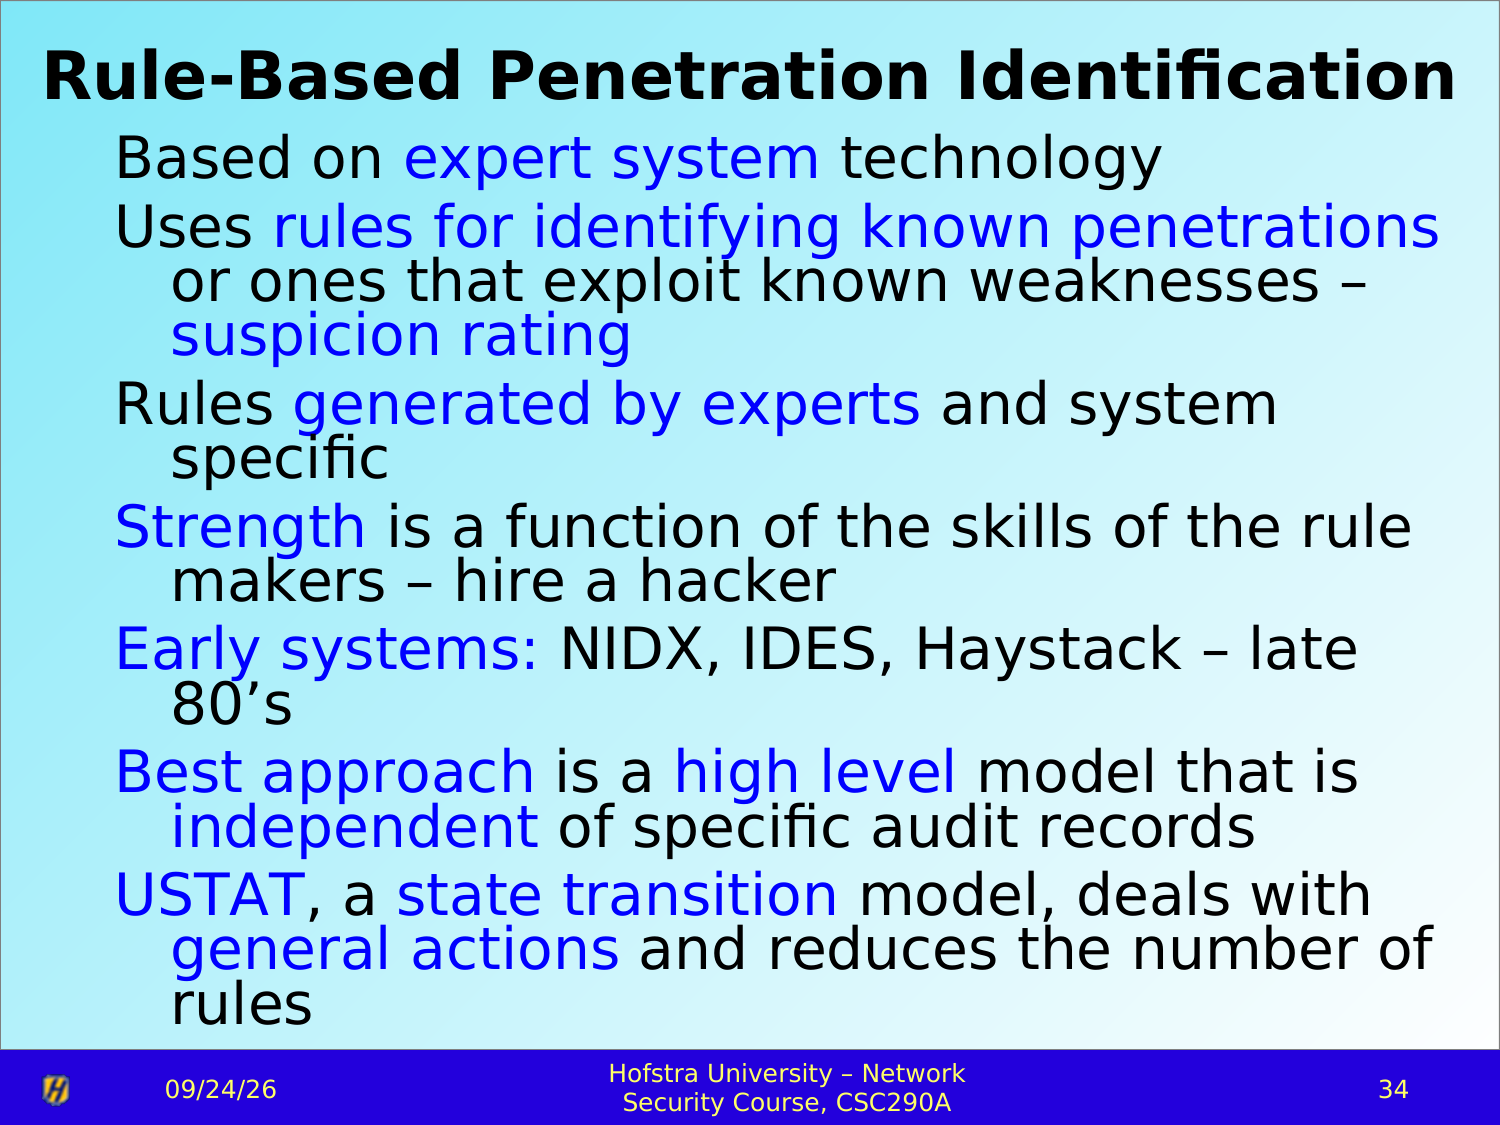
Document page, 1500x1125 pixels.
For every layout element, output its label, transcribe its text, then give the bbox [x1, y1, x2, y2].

title Rule-Based Penetration Identification [0, 0, 1500, 123]
picture [37, 1072, 76, 1110]
list Based on expert system technology Uses rules for identifying known penetrations or ones that exploit known weaknesses – suspicion rating Rules generated by experts and system specific Strength is a function of the skills of the rule makers – hire a hacker Early systems: NIDX, IDES, Haystack – late 80’s Best approach is a high level model that is independent of specific audit records USTAT, a state transition model, deals with general actions and reduces the number of rules [99, 127, 1457, 1125]
